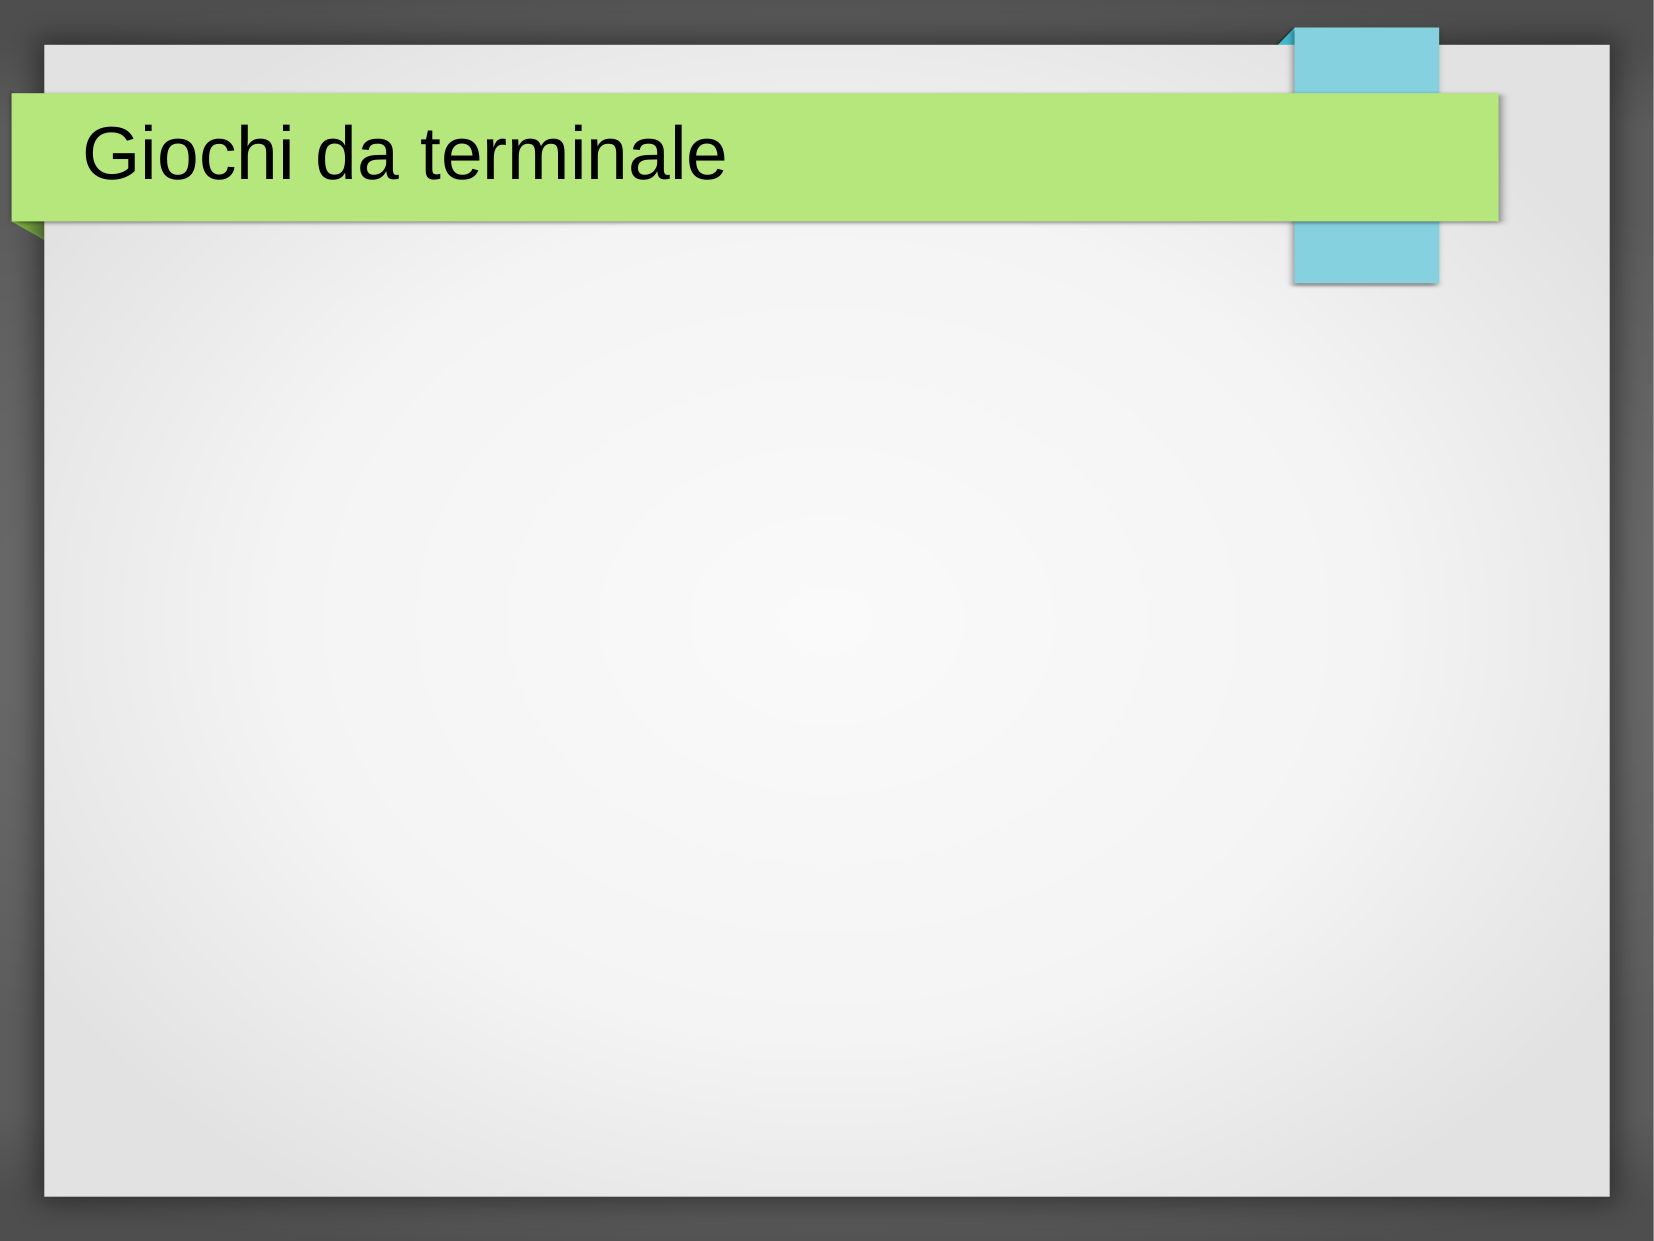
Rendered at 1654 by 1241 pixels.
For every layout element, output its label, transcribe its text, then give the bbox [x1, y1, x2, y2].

picture [0, 0, 1654, 1241]
title Giochi da terminale [82, 94, 1264, 213]
